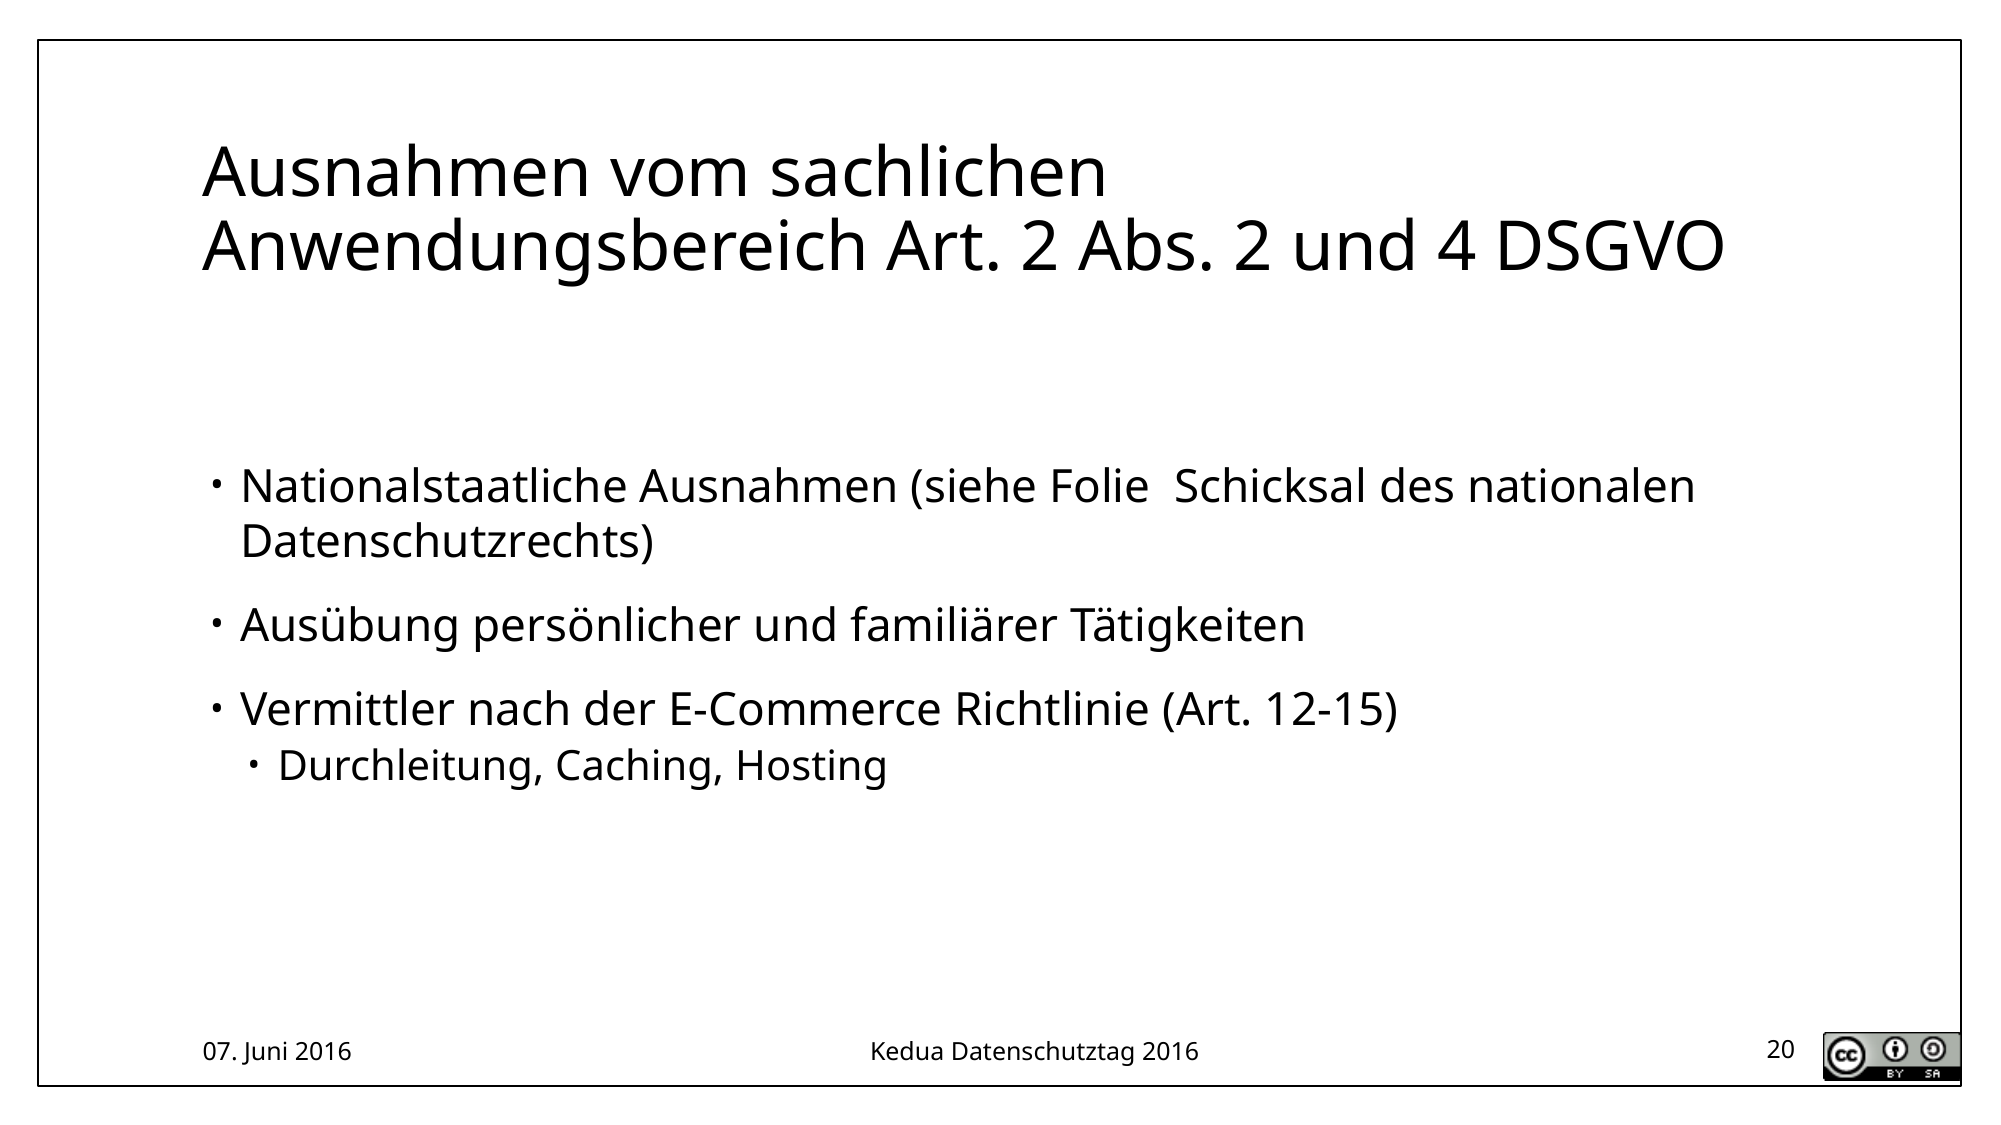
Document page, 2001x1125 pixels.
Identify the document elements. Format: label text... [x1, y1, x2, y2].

list Nationalstaatliche Ausnahmen (siehe Folie Schicksal des nationalen Datenschutzrechts) Ausübung persönlicher und familiärer Tätigkeiten Vermittler nach der E-Commerce Richtlinie (Art. 12-15) Durchleitung, Caching, Hosting [187, 337, 1808, 1000]
slide_number <Foliennummer> [1530, 1020, 1811, 1081]
slide_number 07. Juni 2016 [187, 1020, 570, 1081]
footer Kedua Datenschutztag 2016 [647, 1020, 1422, 1081]
picture [1823, 1032, 1962, 1081]
title Ausnahmen vom sachlichen Anwendungsbereich Art. 2 Abs. 2 und 4 DSGVO [187, 99, 1808, 323]
